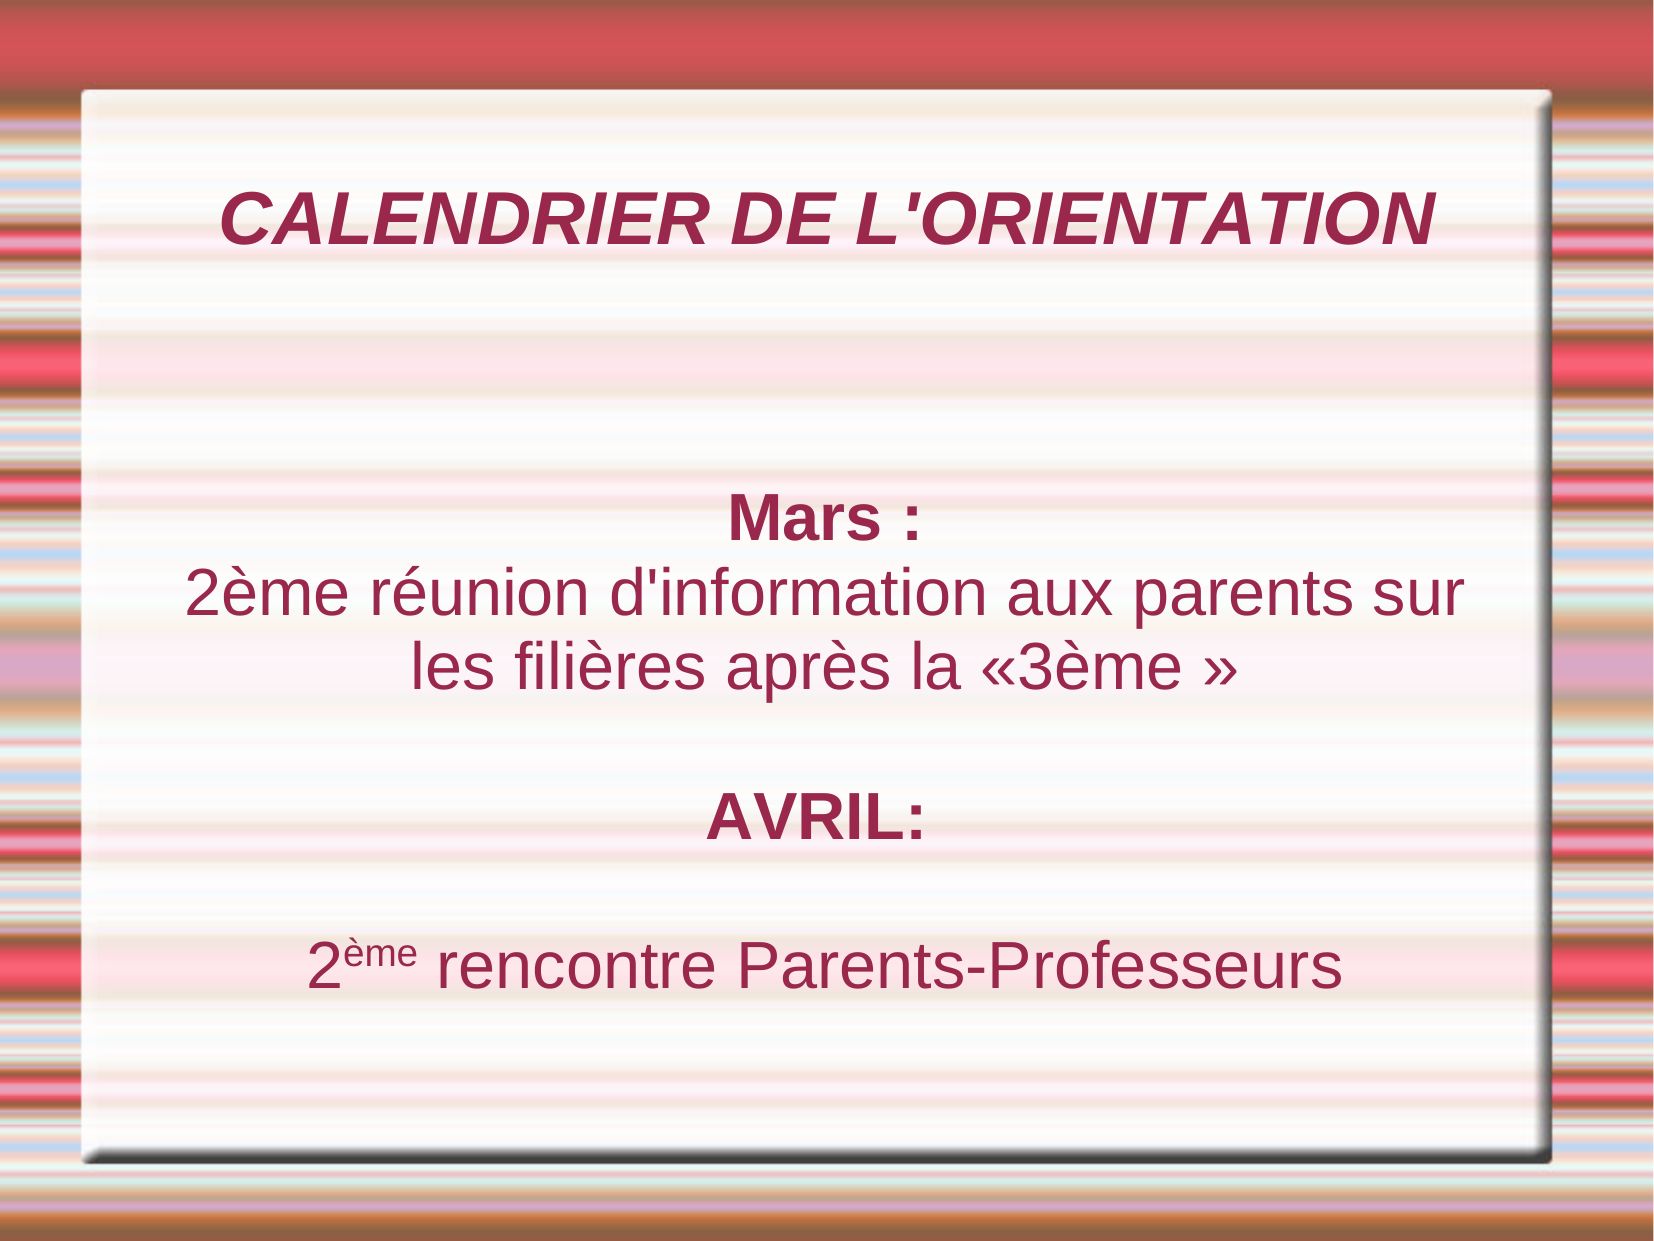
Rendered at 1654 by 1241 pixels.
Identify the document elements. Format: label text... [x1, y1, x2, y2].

title CALENDRIER DE L'ORIENTATION [121, 122, 1534, 315]
subtitle Mars : 2ème réunion d'information aux parents sur les filières après la «3ème » AVRIL: 2ème rencontre Parents-Professeurs [134, 179, 1516, 1241]
picture [0, 0, 1654, 1241]
